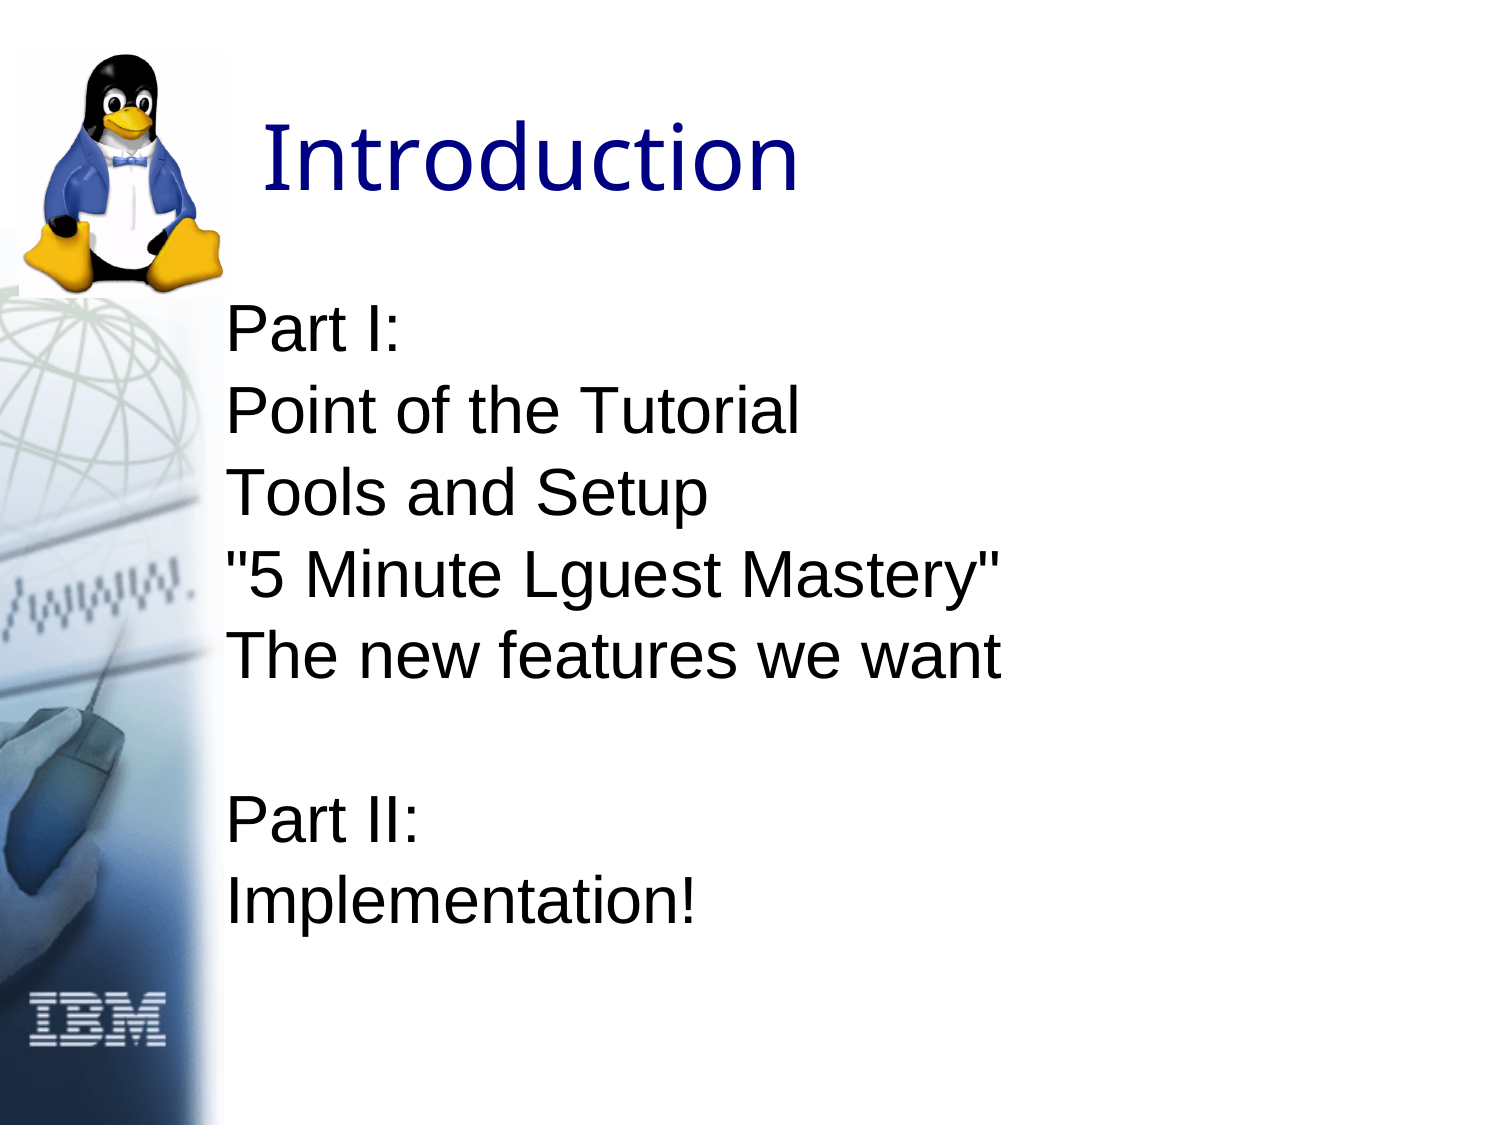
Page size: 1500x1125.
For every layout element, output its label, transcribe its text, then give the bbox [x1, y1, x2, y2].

title Introduction [262, 37, 1413, 273]
list Part I: Point of the Tutorial Tools and Setup "5 Minute Lguest Mastery" The new features we want Part II: Implementation! [225, 299, 1463, 991]
